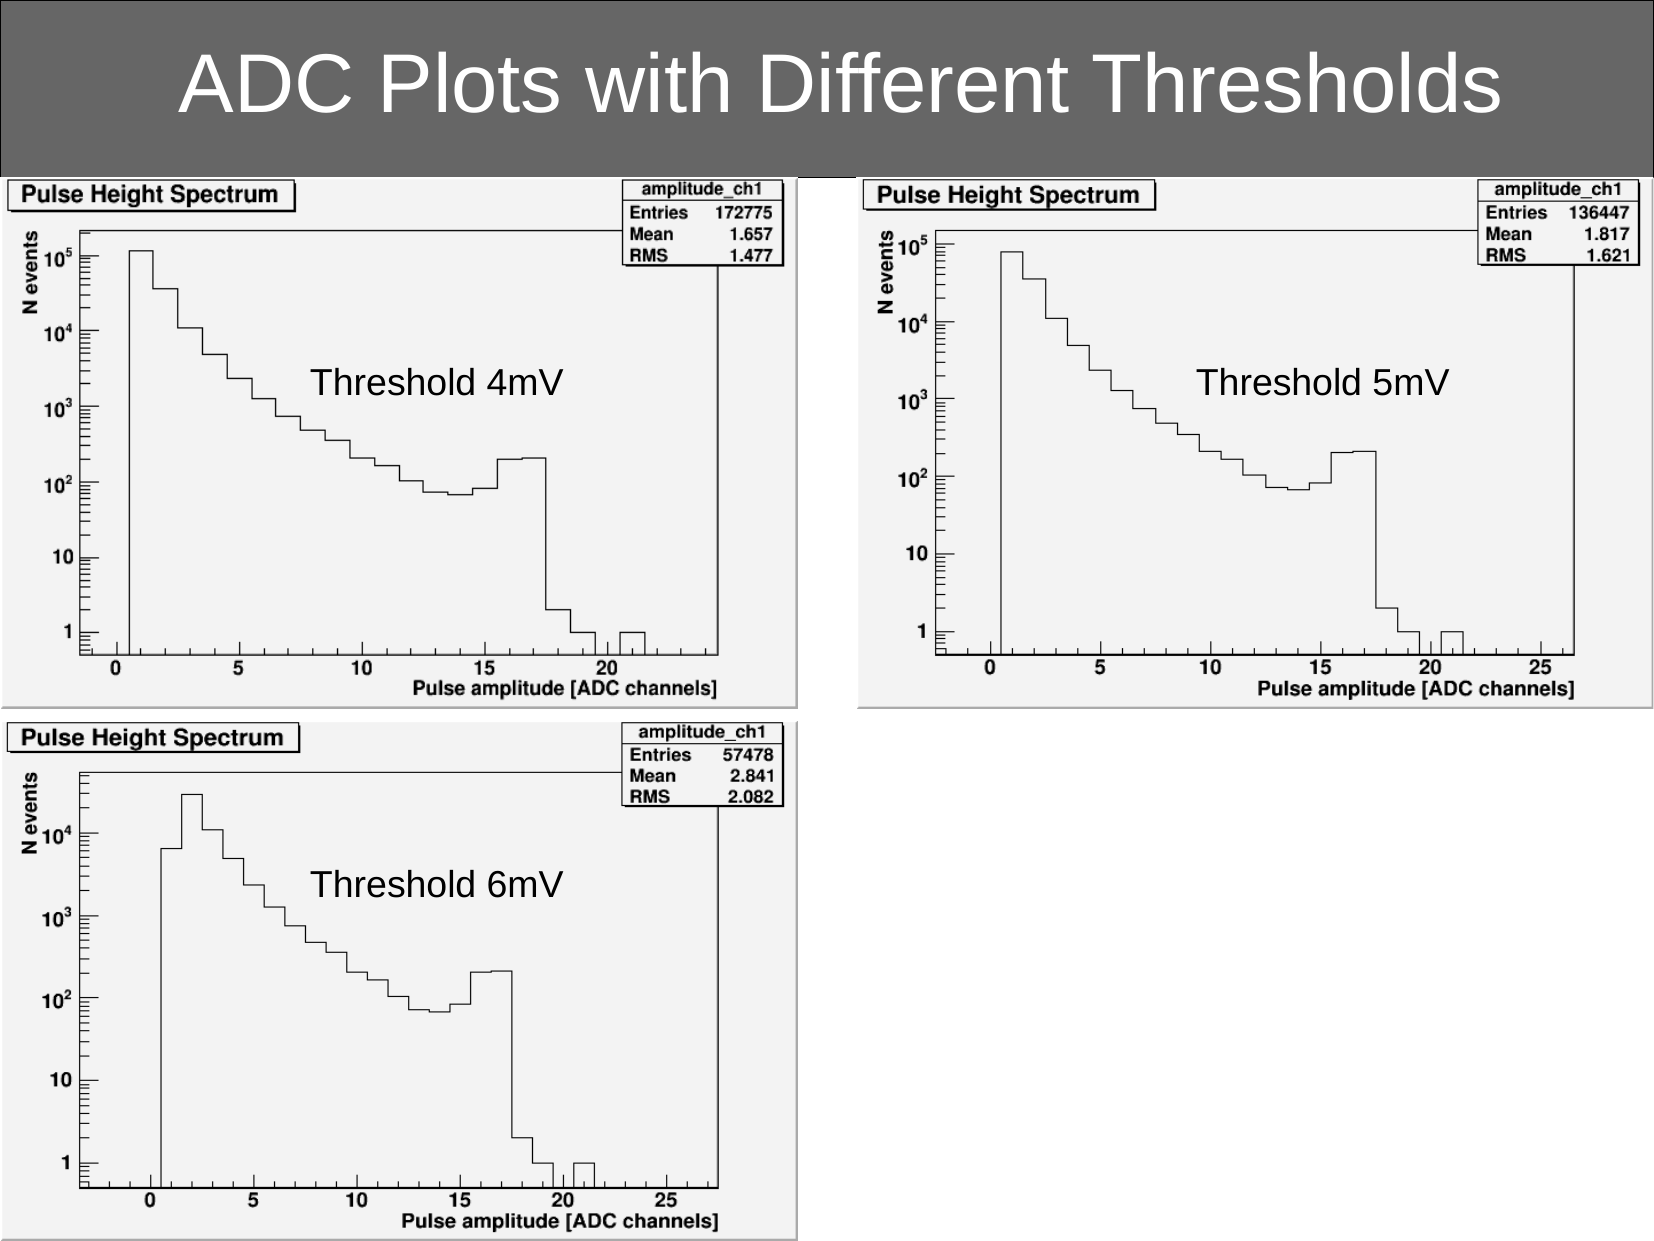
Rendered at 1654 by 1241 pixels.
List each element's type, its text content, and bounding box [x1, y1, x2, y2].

picture [0, 177, 798, 709]
picture [856, 177, 1654, 709]
picture [0, 720, 798, 1241]
text_box ADC Plots with Different Thresholds [118, 29, 1565, 138]
text_box Threshold 6mV [295, 856, 621, 914]
text_box Threshold 5mV [1181, 354, 1506, 412]
text_box Threshold 4mV [295, 354, 621, 412]
